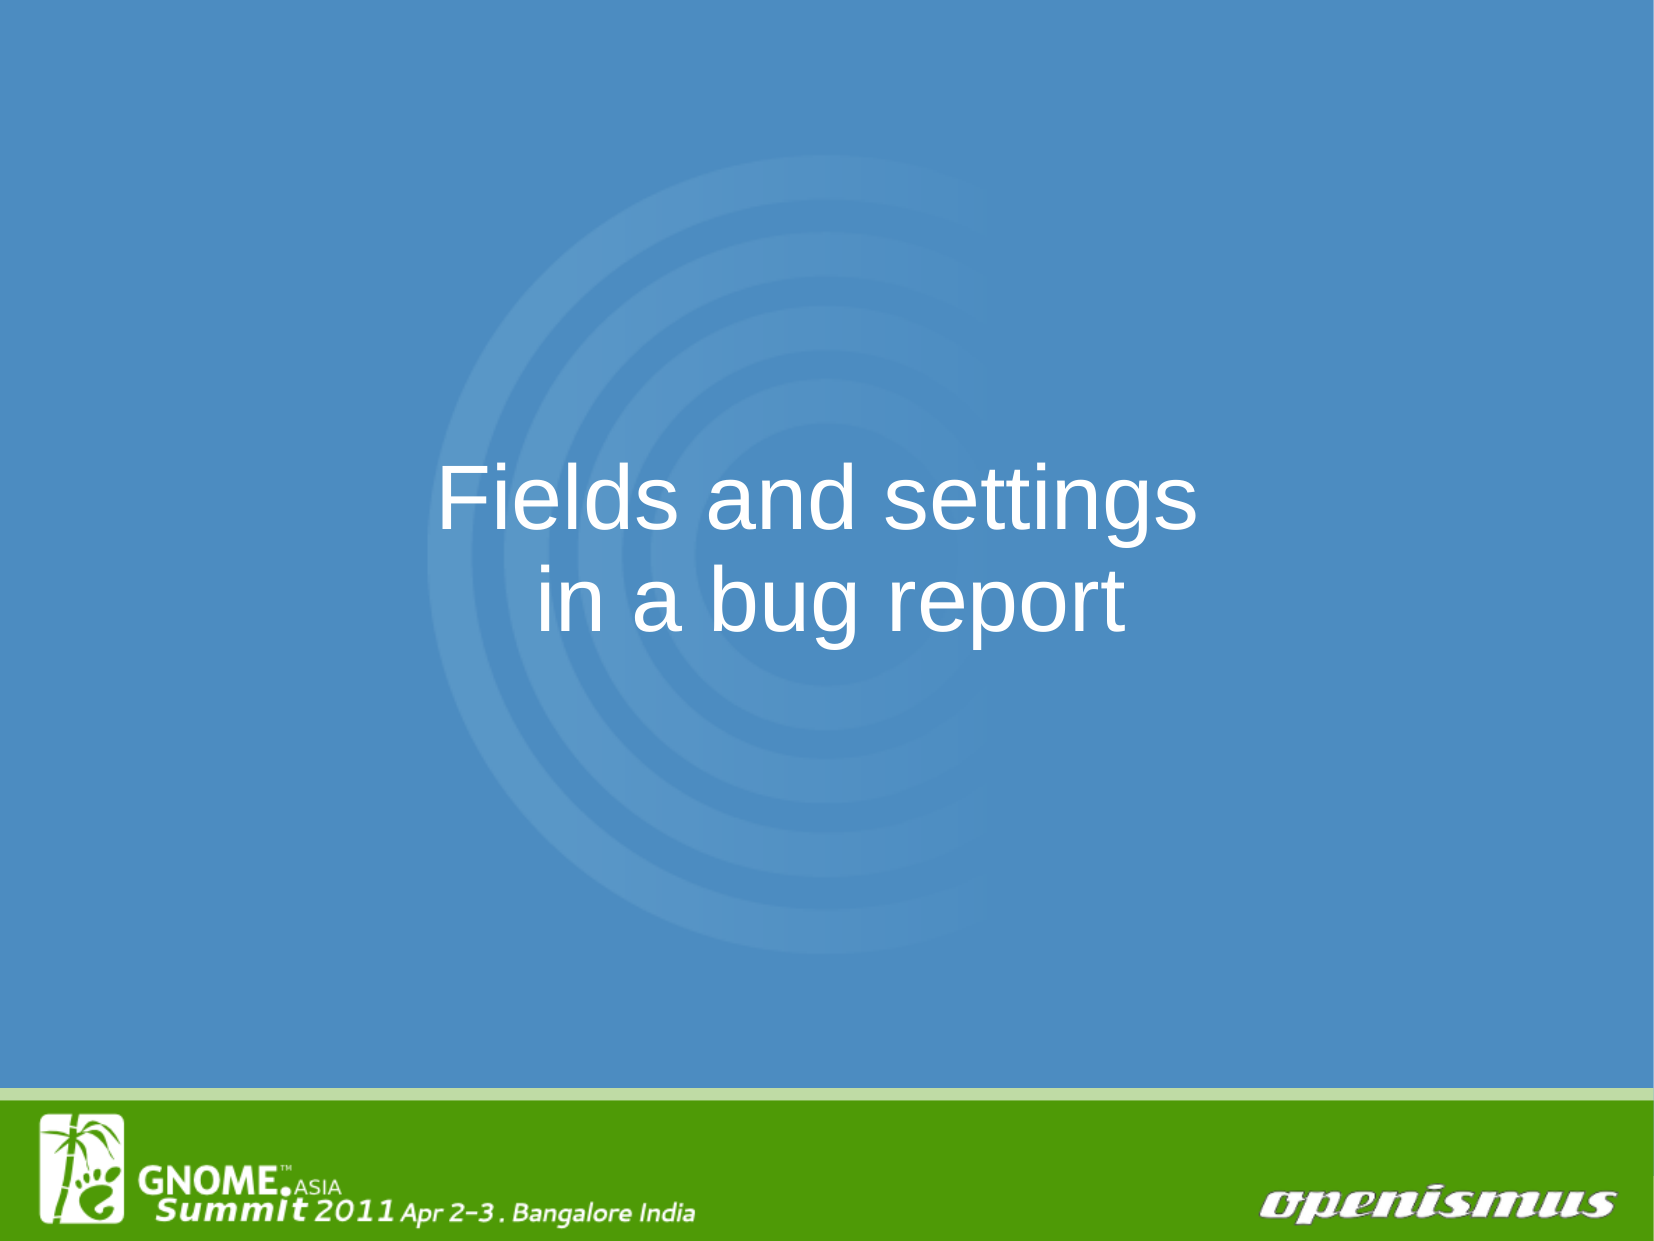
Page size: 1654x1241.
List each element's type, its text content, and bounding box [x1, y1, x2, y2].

picture [0, 0, 1654, 1241]
title Fields and settings in a bug report [120, 394, 1542, 704]
